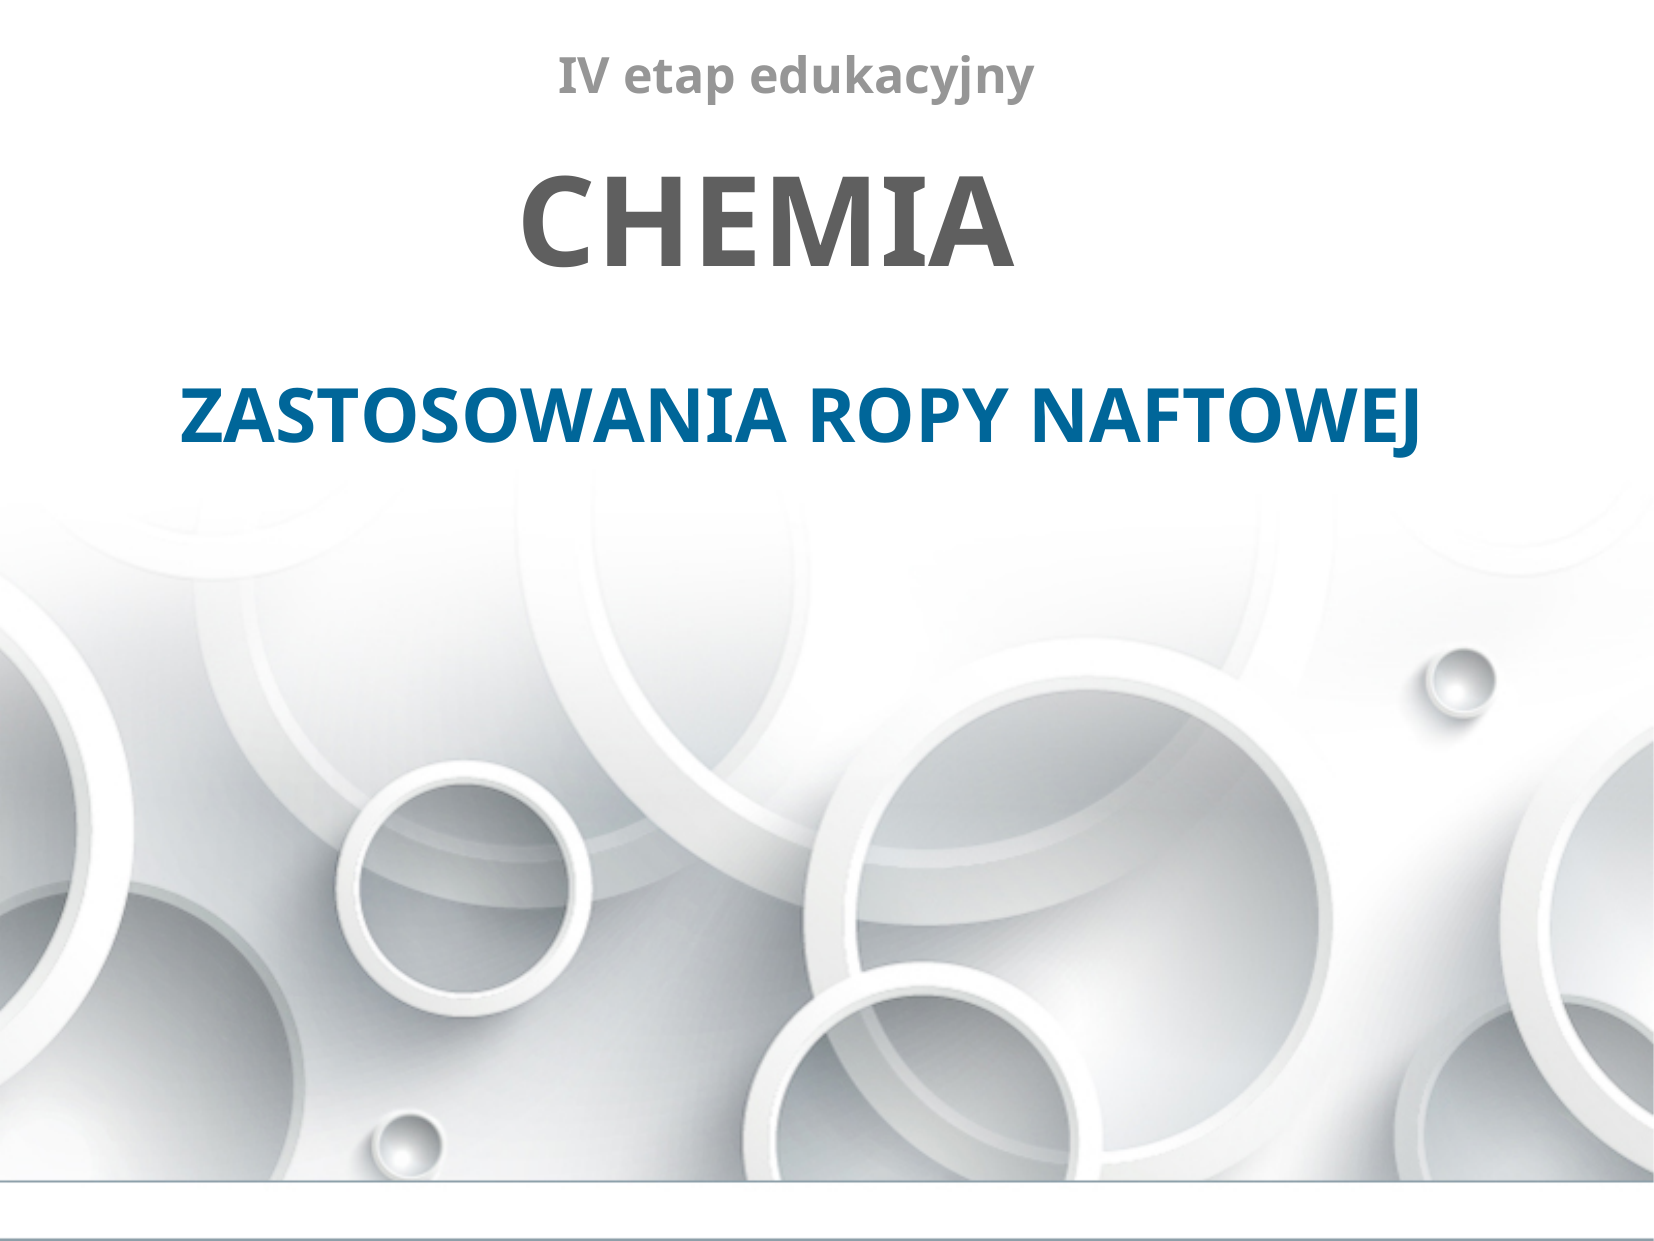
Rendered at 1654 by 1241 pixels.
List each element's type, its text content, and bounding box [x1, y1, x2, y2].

text_box CHEMIA [502, 147, 1182, 303]
text_box IV etap edukacyjny [543, 41, 1146, 113]
picture [0, 0, 1654, 1241]
text_box ZASTOSOWANIA ROPY NAFTOWEJ [94, 367, 1512, 467]
